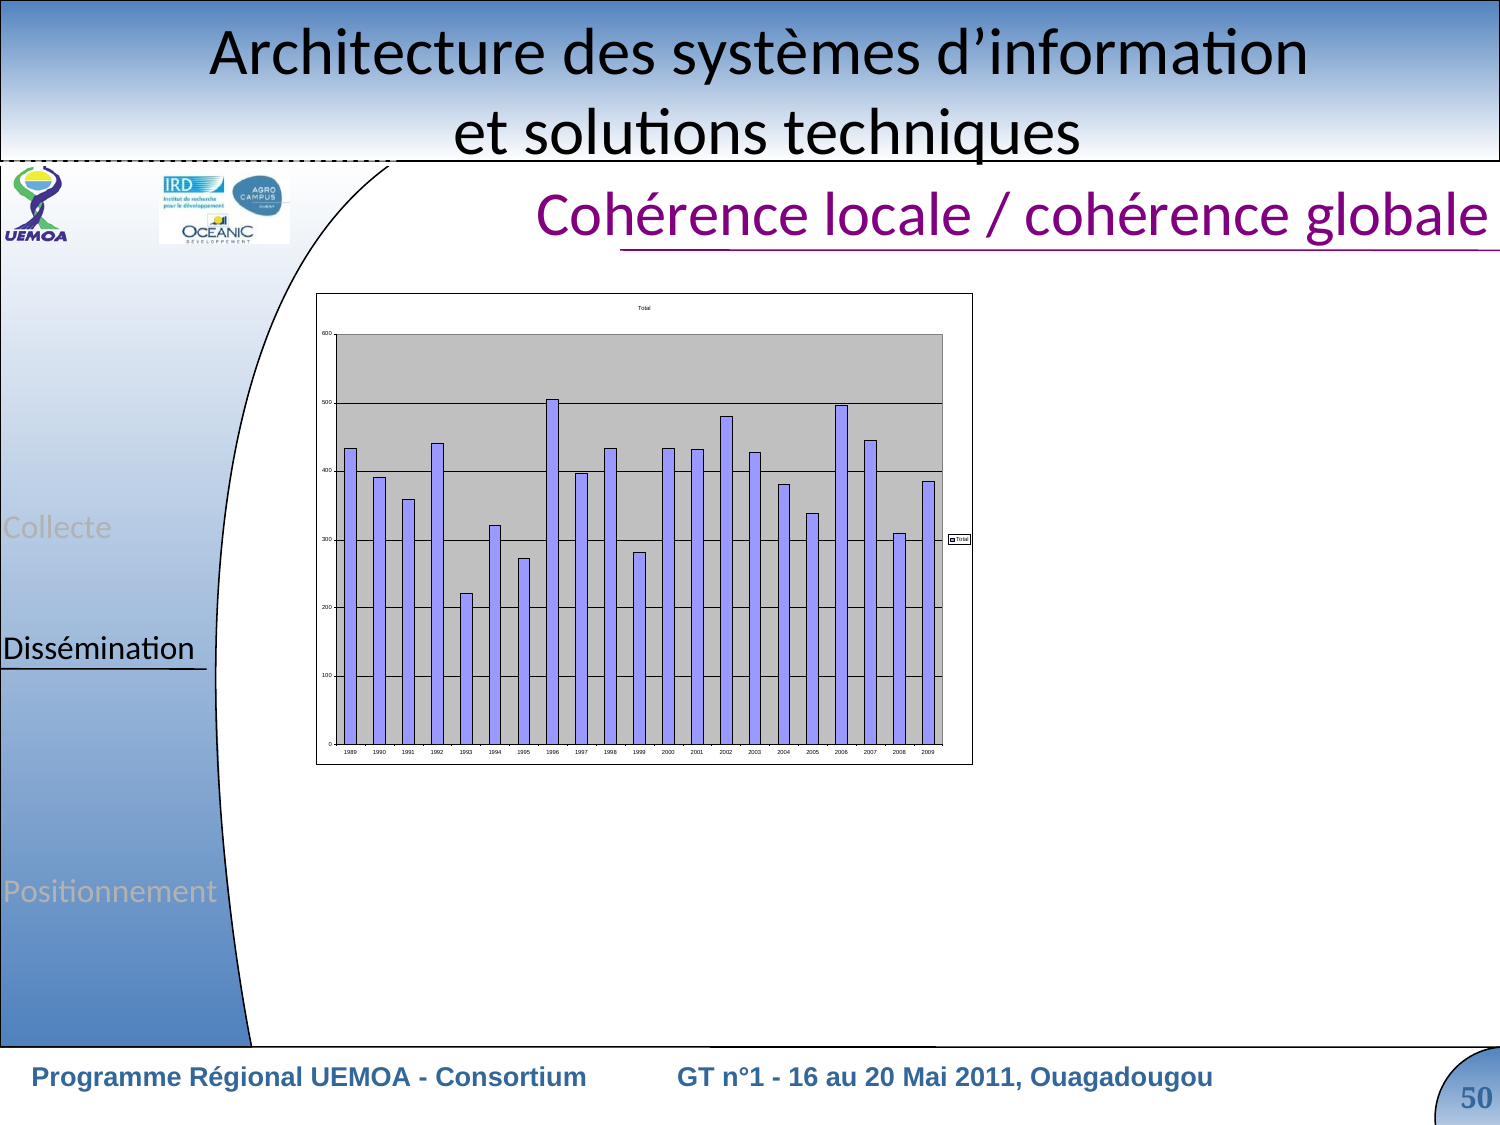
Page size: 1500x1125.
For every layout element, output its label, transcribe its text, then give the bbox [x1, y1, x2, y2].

text_box Architecture des systèmes d’information et solutions techniques [53, 0, 1483, 161]
picture [0, 166, 73, 244]
chart [312, 290, 976, 767]
text_box Cohérence locale / cohérence globale [265, 165, 1500, 256]
picture [159, 173, 265, 244]
text_box Collecte Dissémination Positionnement [0, 497, 314, 1039]
